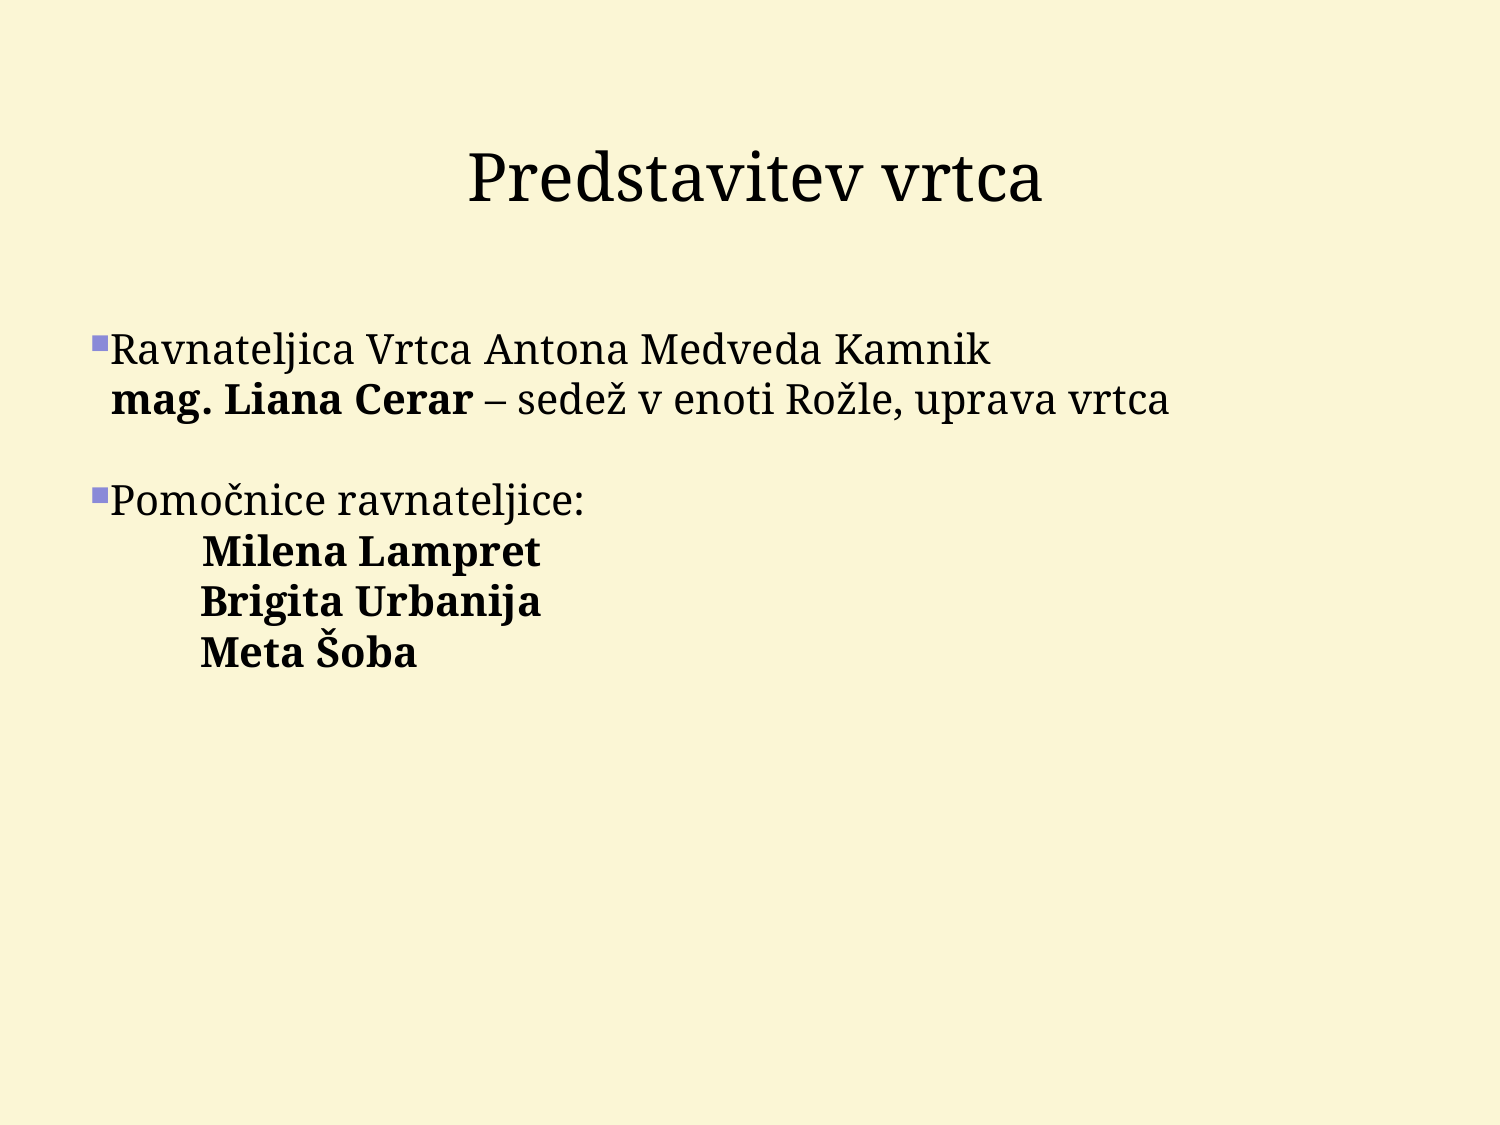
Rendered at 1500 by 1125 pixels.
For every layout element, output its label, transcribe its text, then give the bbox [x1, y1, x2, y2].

list Ravnateljica Vrtca Antona Medveda Kamnik mag. Liana Cerar – sedež v enoti Rožle, uprava vrtca Pomočnice ravnateljice: Milena Lampret Brigita Urbanija Meta Šoba [75, 324, 1426, 1000]
title Predstavitev vrtca [88, 54, 1426, 296]
